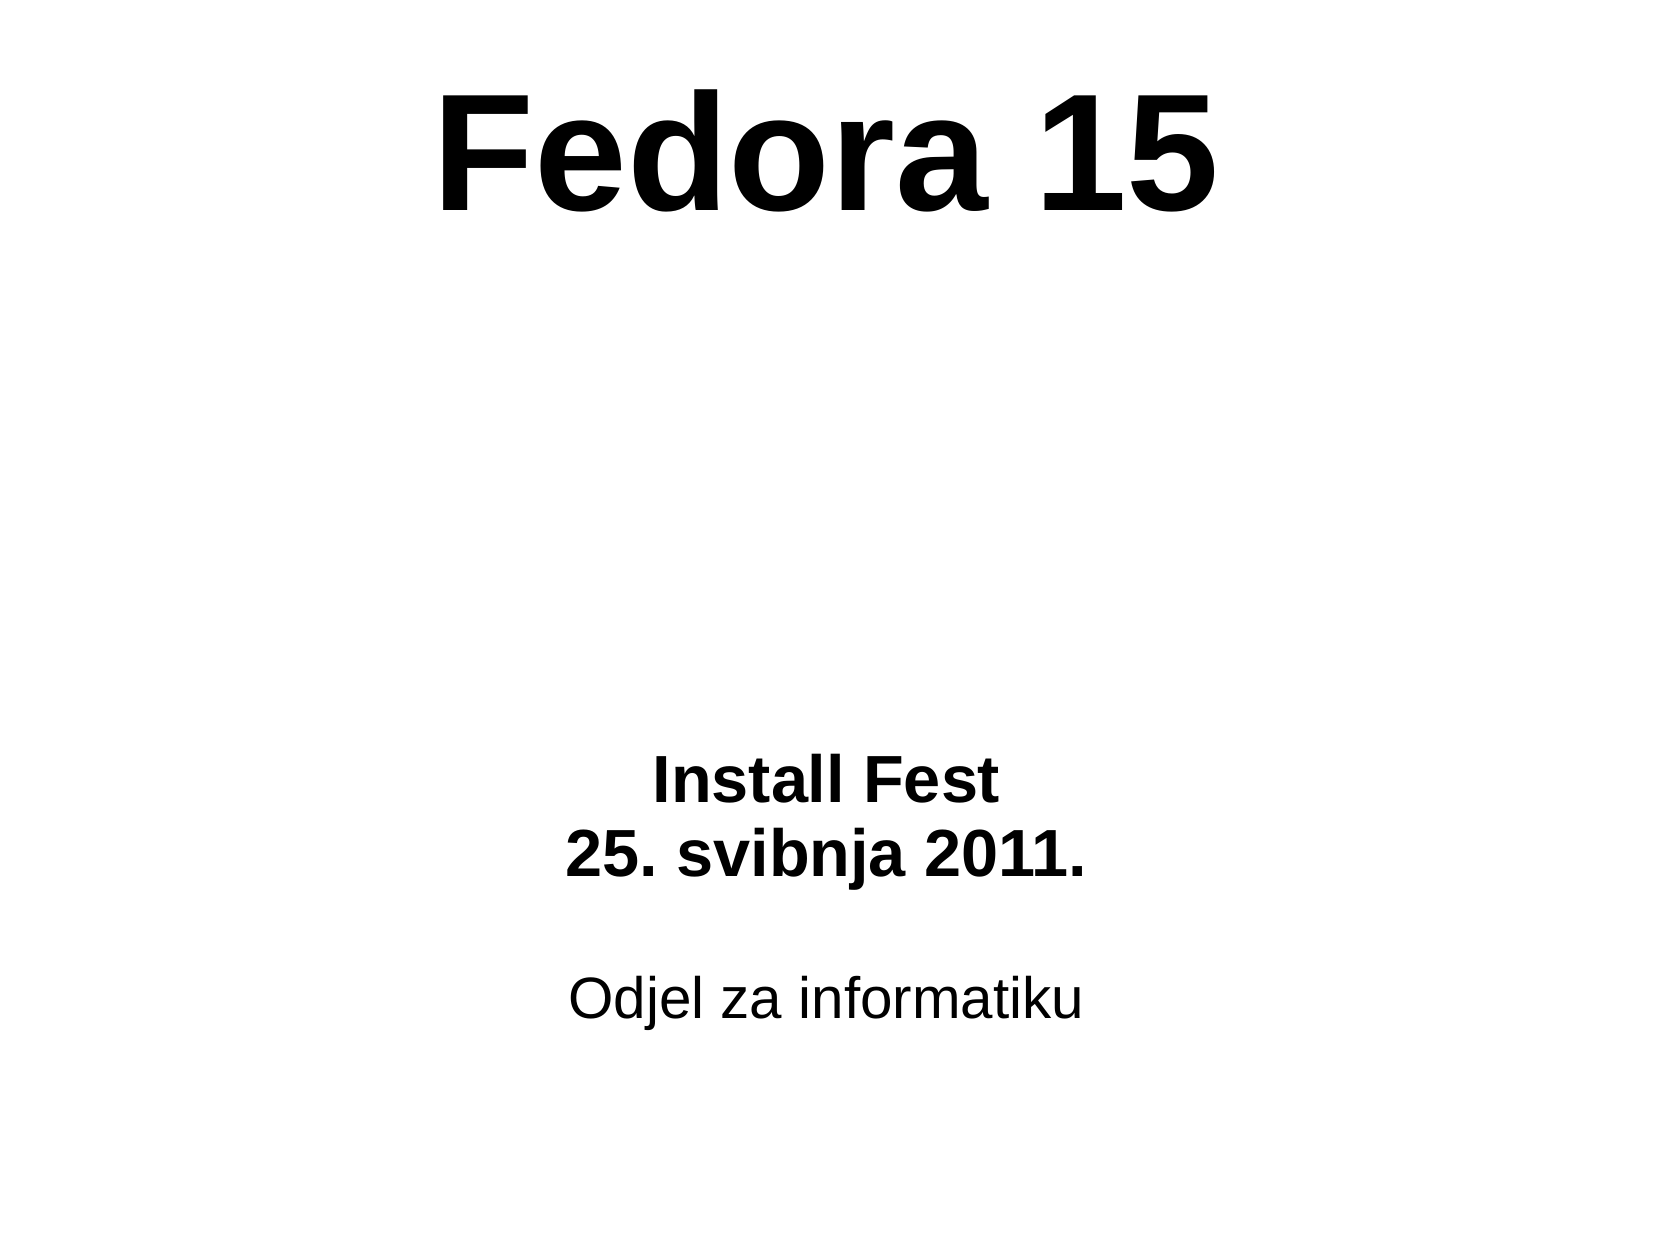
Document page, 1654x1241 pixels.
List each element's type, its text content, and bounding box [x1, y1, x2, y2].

title Fedora 15 [82, 49, 1571, 257]
subtitle Install Fest 25. svibnja 2011. Odjel za informatiku [82, 290, 1571, 1109]
